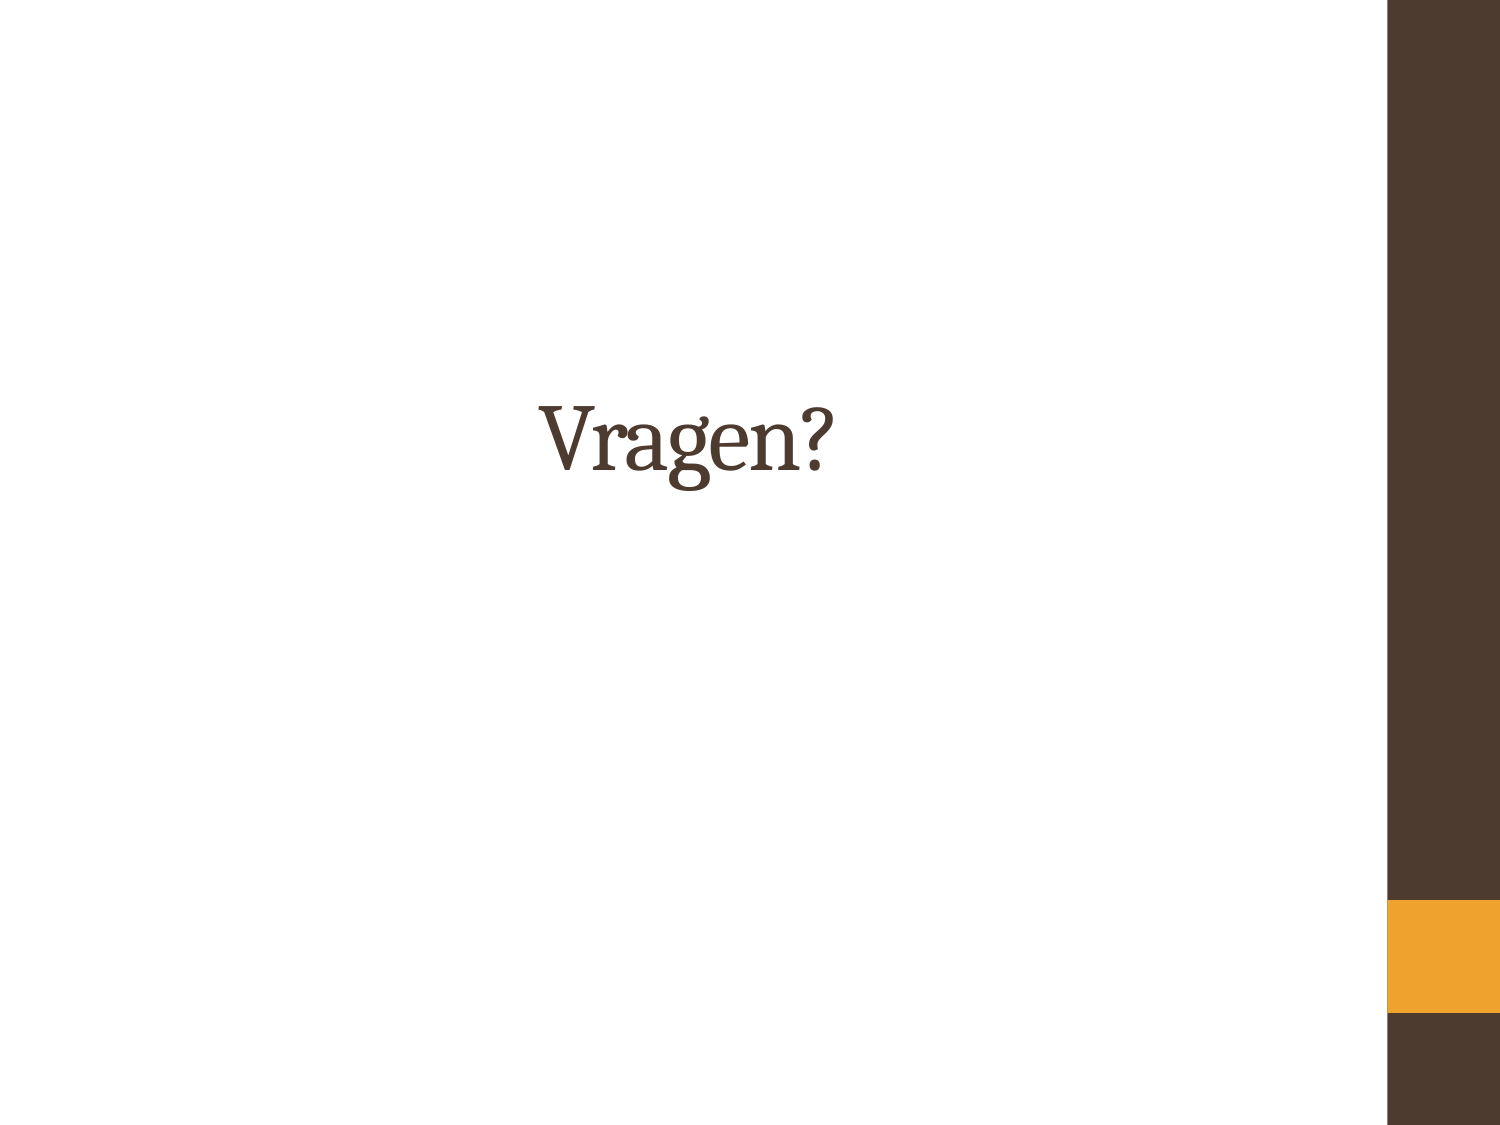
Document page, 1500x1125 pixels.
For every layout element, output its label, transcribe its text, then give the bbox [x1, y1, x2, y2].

title Vragen? [64, 338, 1315, 526]
